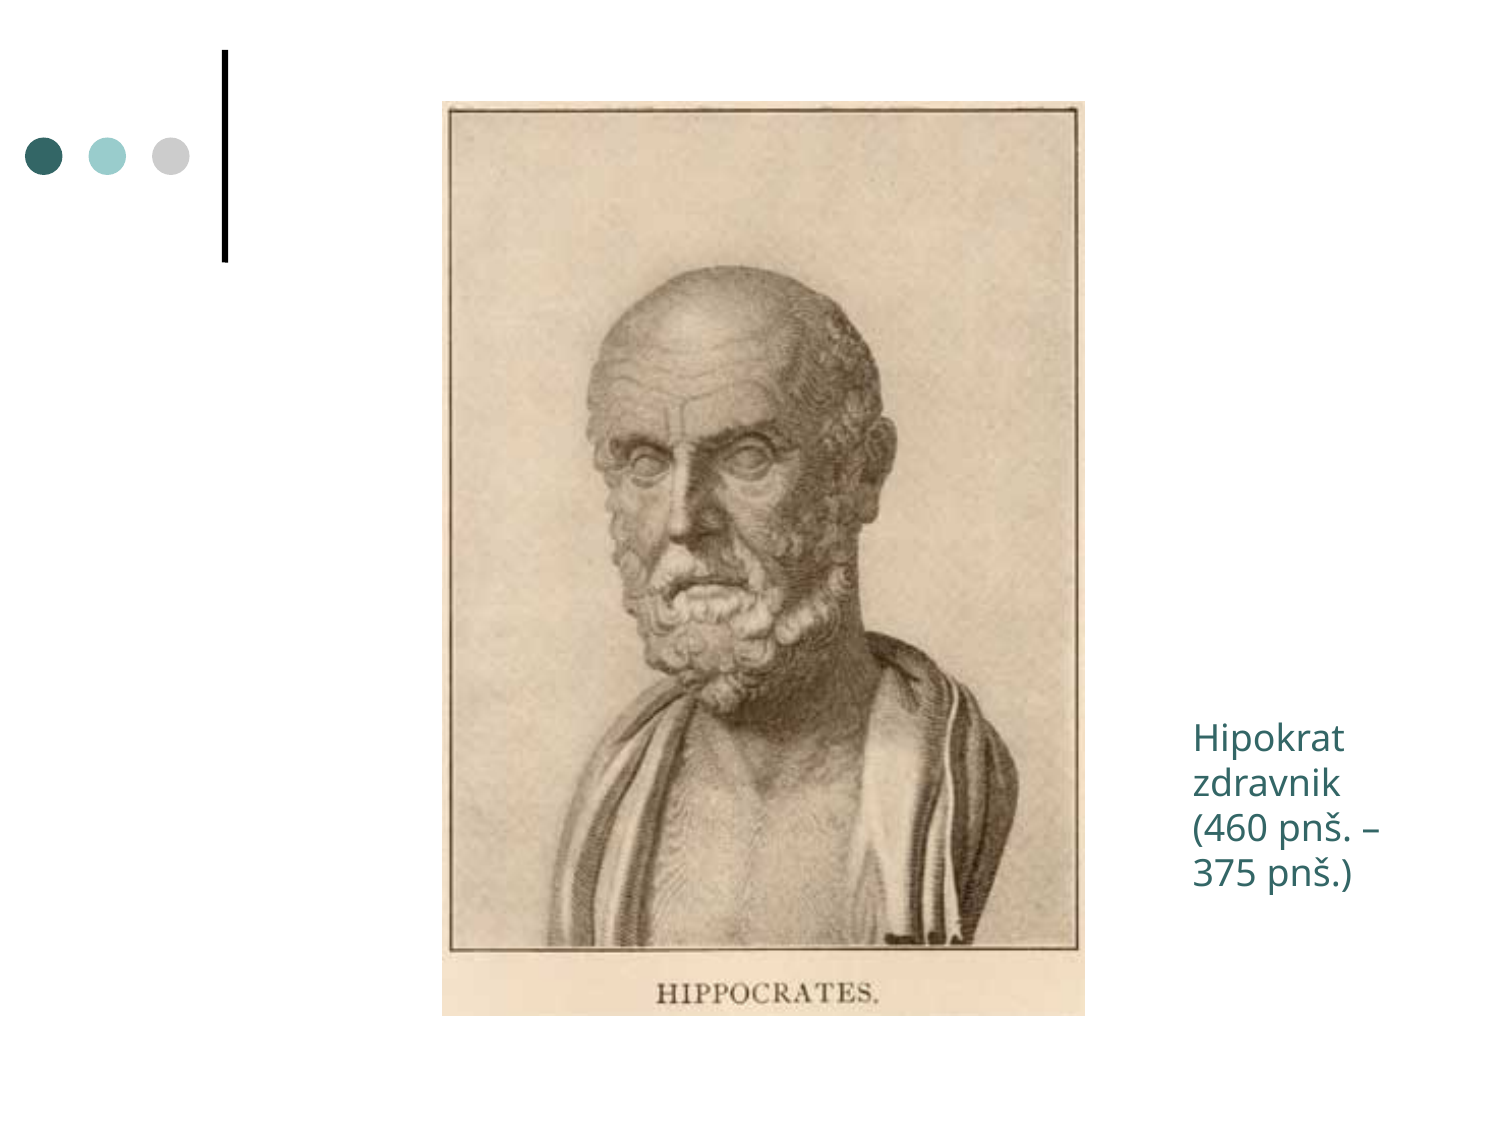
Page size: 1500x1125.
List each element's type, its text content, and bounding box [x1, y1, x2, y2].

text_box Hipokrat zdravnik (460 pnš. – 375 pnš.) [1177, 706, 1406, 902]
picture [442, 101, 1085, 1016]
